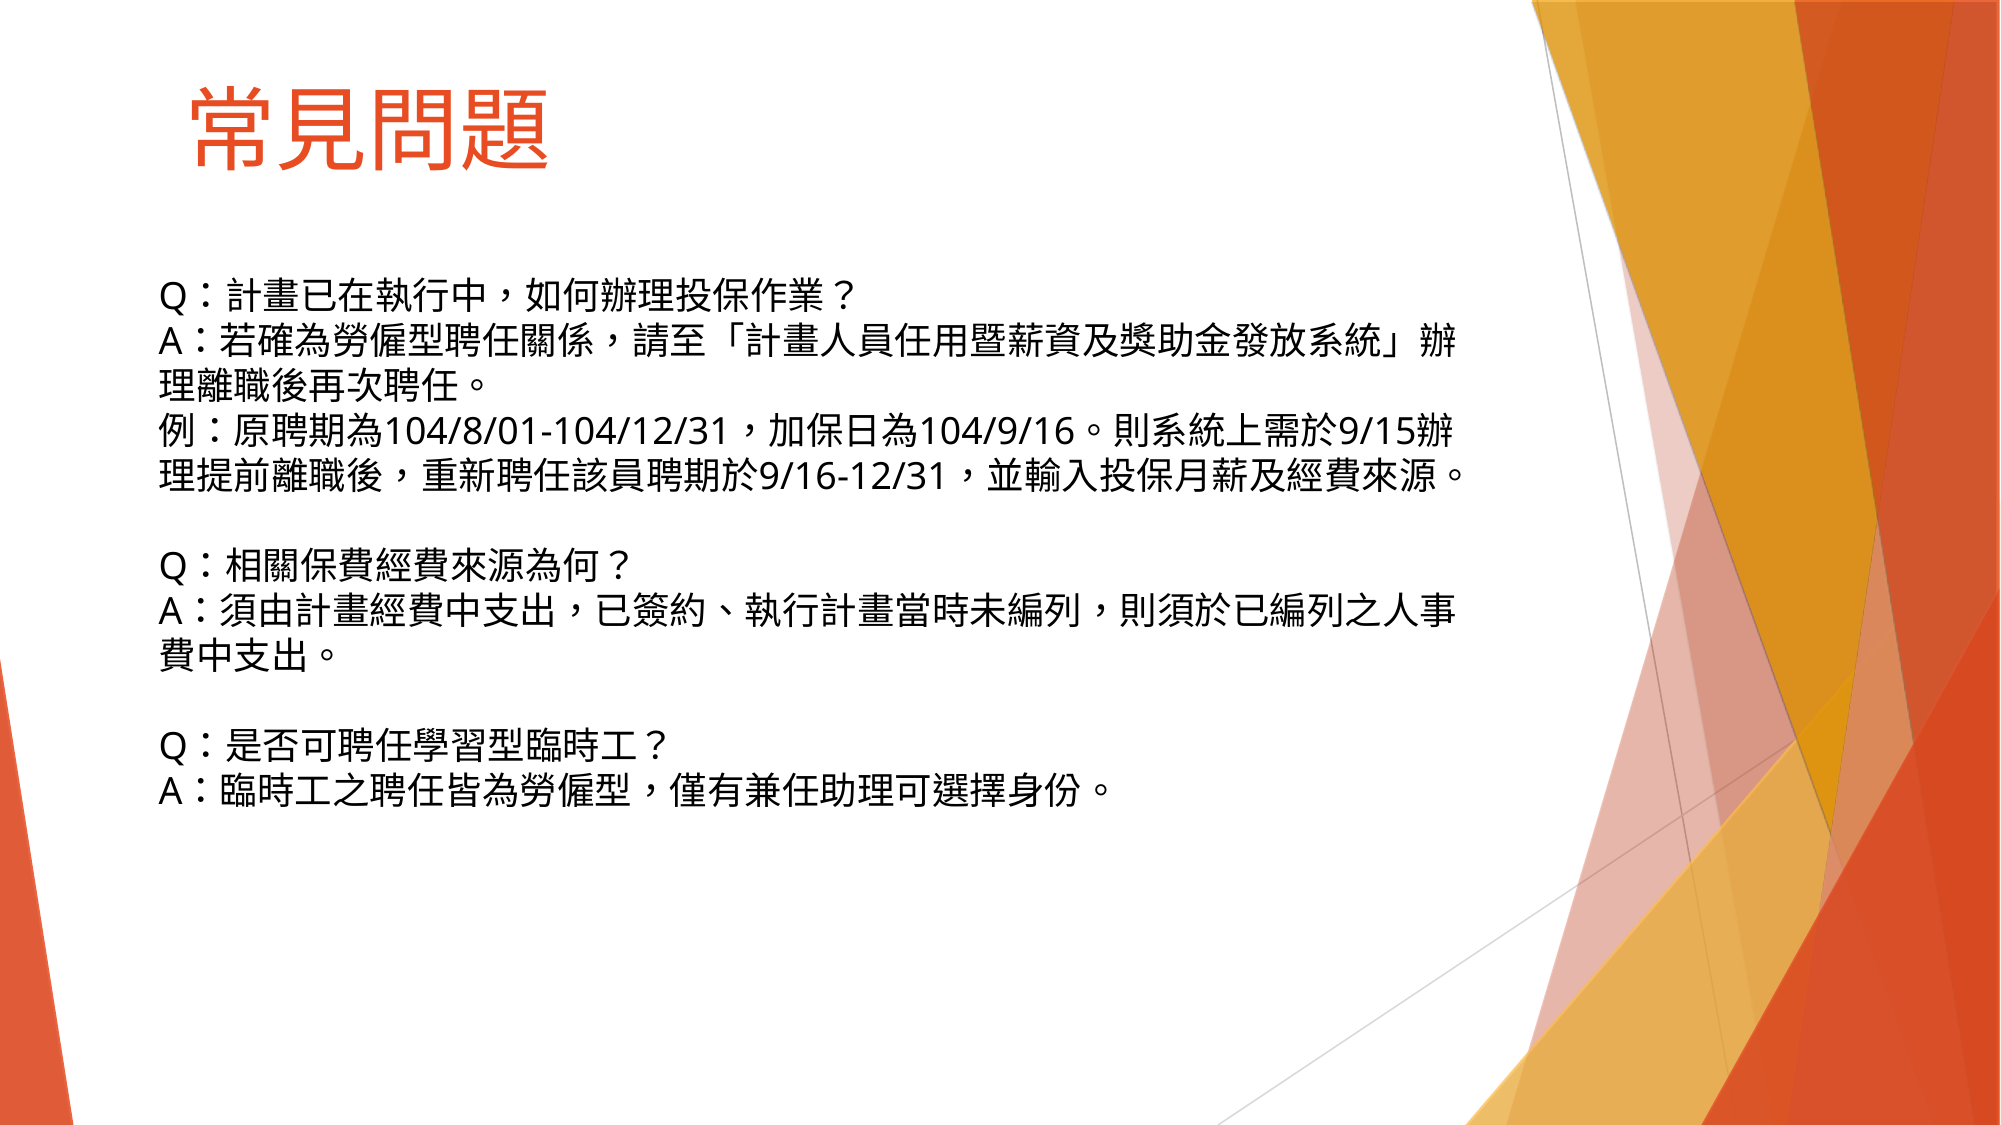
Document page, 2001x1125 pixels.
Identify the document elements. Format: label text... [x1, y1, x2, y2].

text_box Q：計畫已在執行中，如何辦理投保作業？ A：若確為勞僱型聘任關係，請至「計畫人員任用暨薪資及獎助金發放系統」辦理離職後再次聘任。 例：原聘期為104/8/01-104/12/31，加保日為104/9/16。則系統上需於9/15辦理提前離職後，重新聘任該員聘期於9/16-12/31，並輸入投保月薪及經費來源。 Q：相關保費經費來源為何？ A：須由計畫經費中支出，已簽約、執行計畫當時未編列，則須於已編列之人事費中支出。 Q：是否可聘任學習型臨時工？ A：臨時工之聘任皆為勞僱型，僅有兼任助理可選擇身份。 [143, 264, 1491, 865]
text_box 常見問題 [169, 64, 1742, 211]
